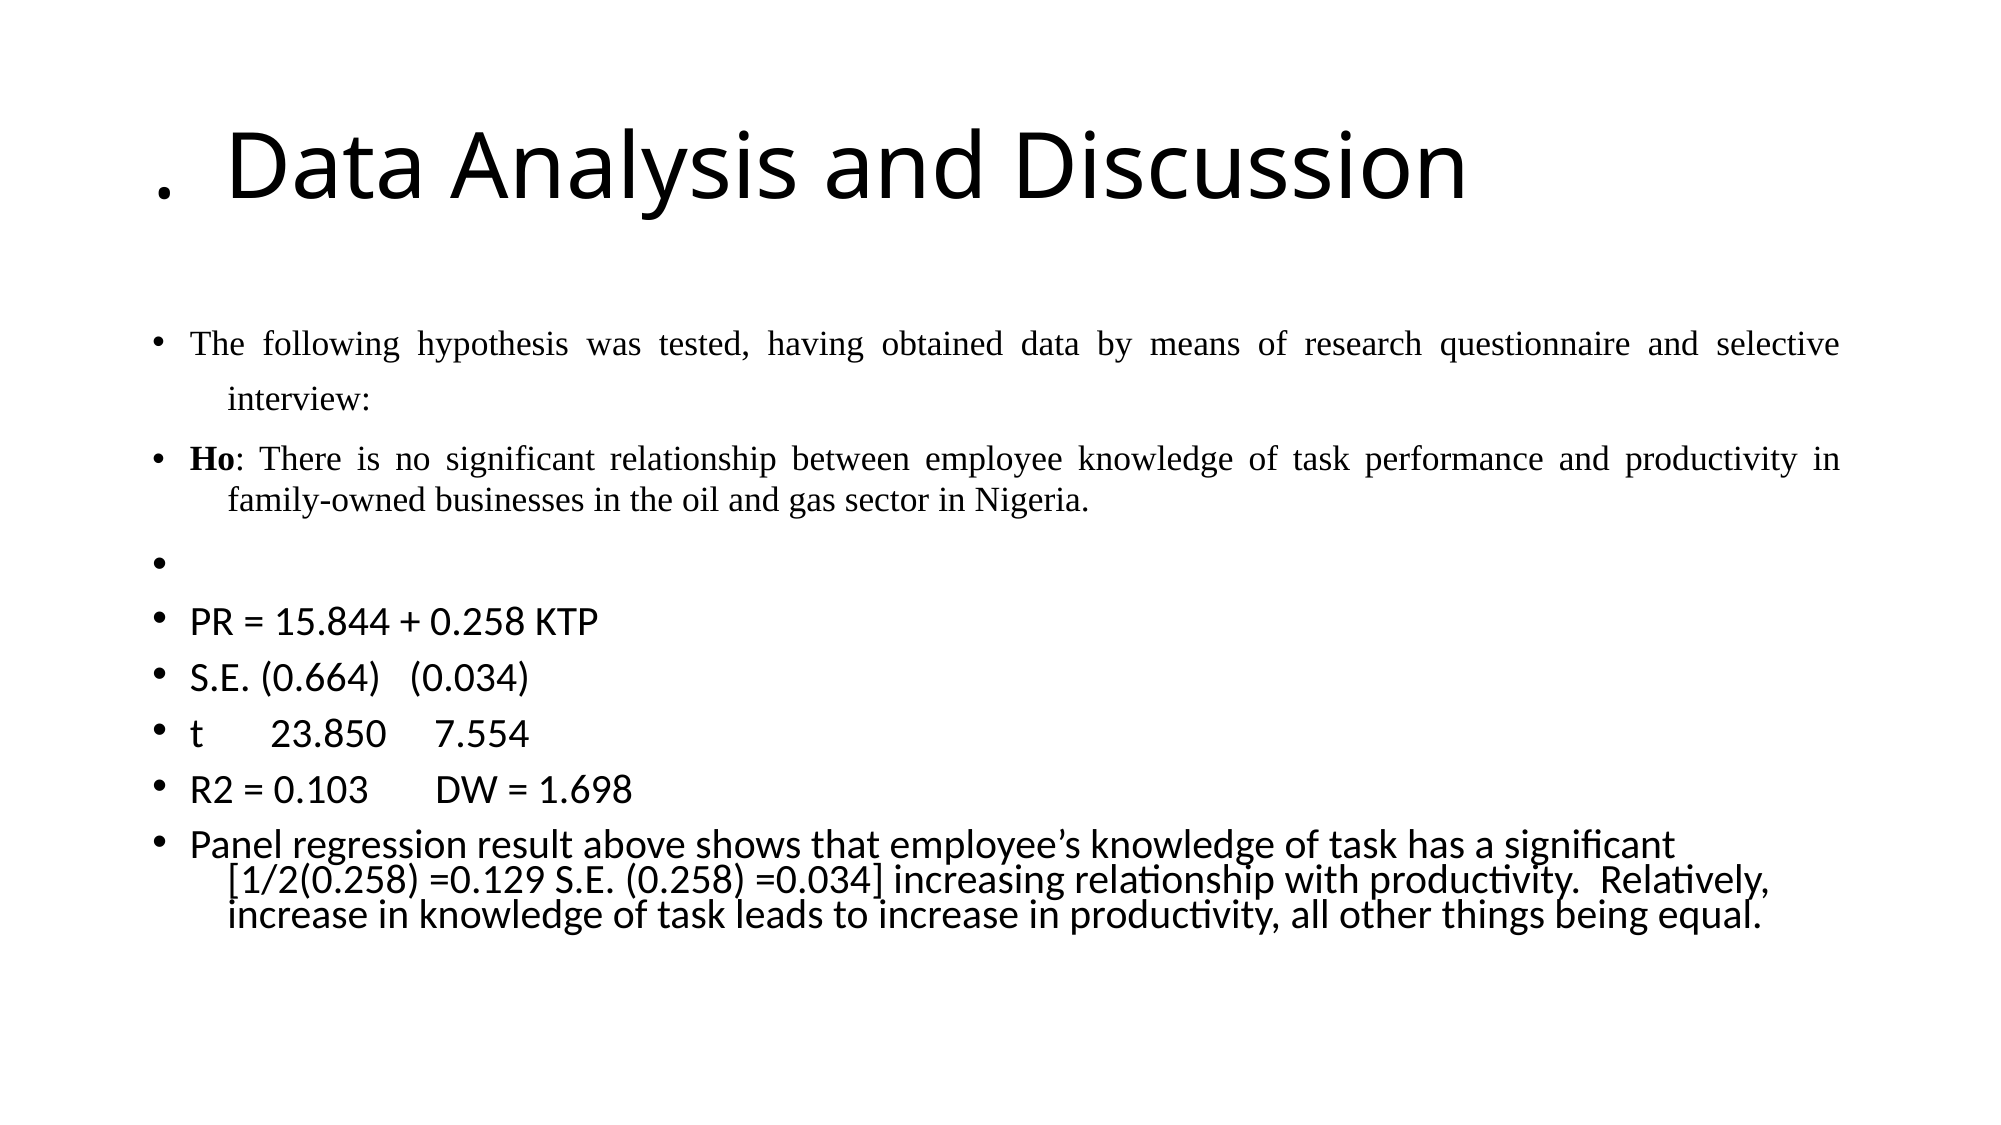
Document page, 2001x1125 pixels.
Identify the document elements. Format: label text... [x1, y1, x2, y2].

title . Data Analysis and Discussion [137, 59, 1863, 278]
list The following hypothesis was tested, having obtained data by means of research questionnaire and selective interview: Ho: There is no significant relationship between employee knowledge of task performance and productivity in family-owned businesses in the oil and gas sector in Nigeria. PR = 15.844 + 0.258 KTP S.E. (0.664) (0.034) t 23.850 7.554 R2 = 0.103 DW = 1.698 Panel regression result above shows that employee’s knowledge of task has a significant [1/2(0.258) =0.129 S.E. (0.258) =0.034] increasing relationship with productivity. Relatively, increase in knowledge of task leads to increase in productivity, all other things being equal. [137, 299, 1863, 1014]
